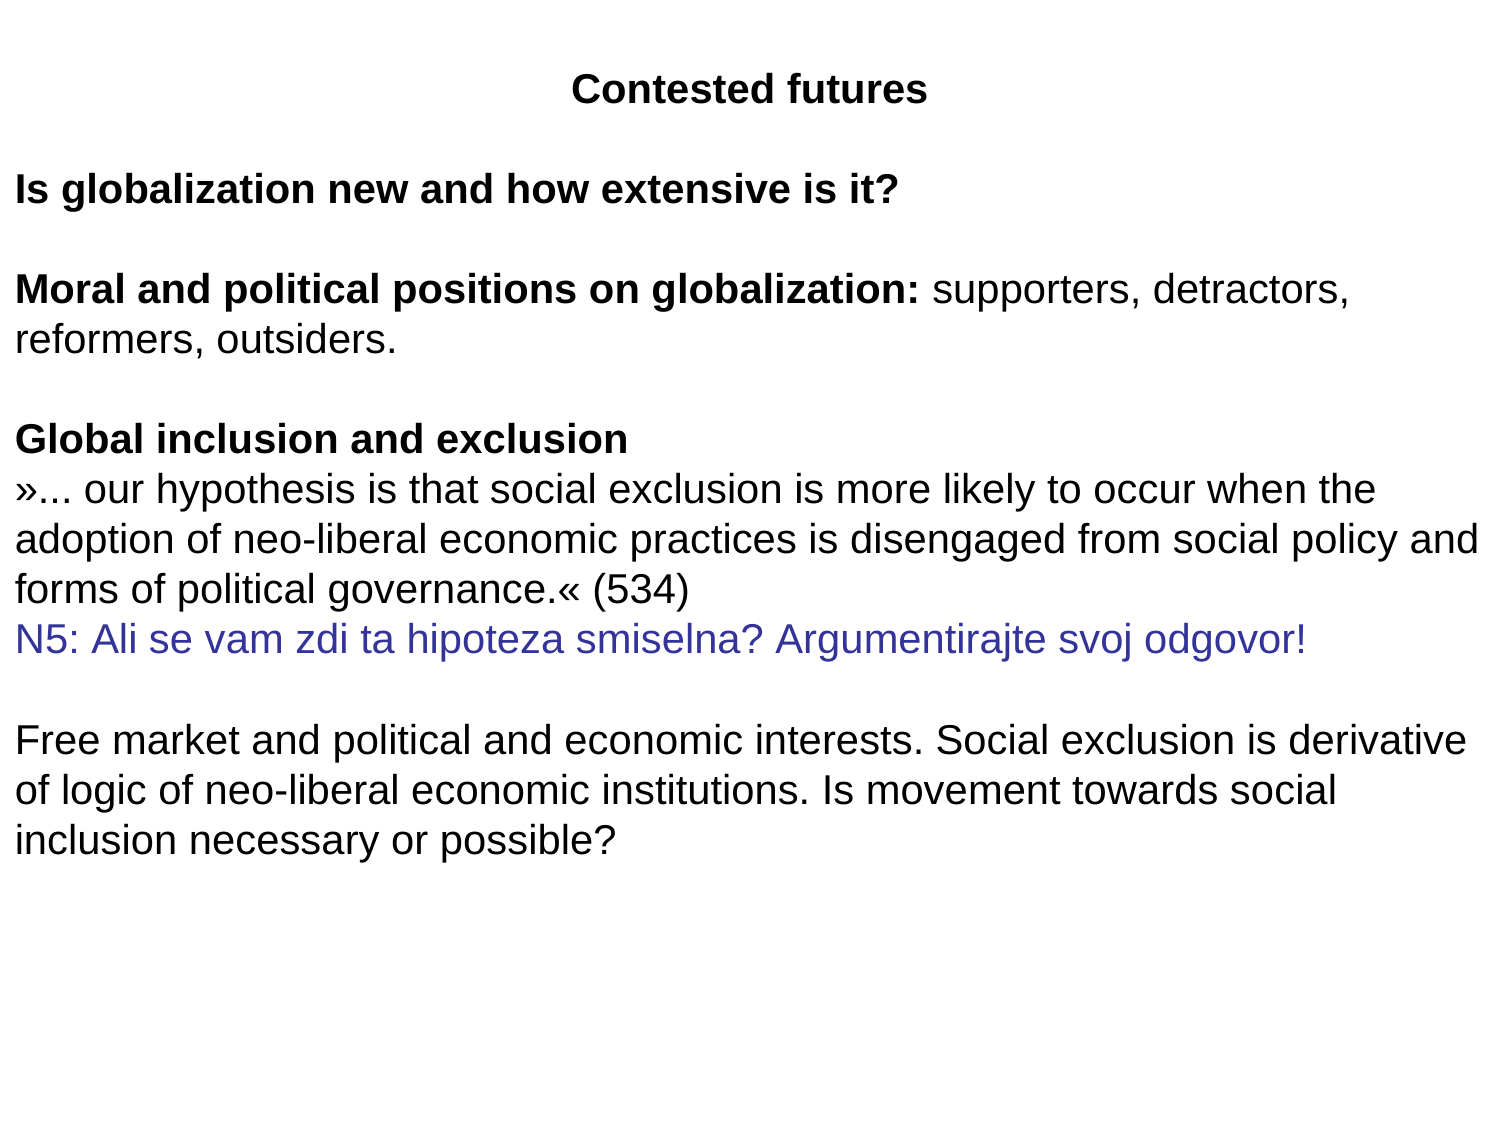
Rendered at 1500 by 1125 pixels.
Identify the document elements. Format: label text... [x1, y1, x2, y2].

text_box Contested futures Is globalization new and how extensive is it? Moral and political positions on globalization: supporters, detractors, reformers, outsiders. Global inclusion and exclusion »... our hypothesis is that social exclusion is more likely to occur when the adoption of neo-liberal economic practices is disengaged from social policy and forms of political governance.« (534) N5: Ali se vam zdi ta hipoteza smiselna? Argumentirajte svoj odgovor! Free market and political and economic interests. Social exclusion is derivative of logic of neo-liberal economic institutions. Is movement towards social inclusion necessary or possible? [0, 54, 1500, 921]
